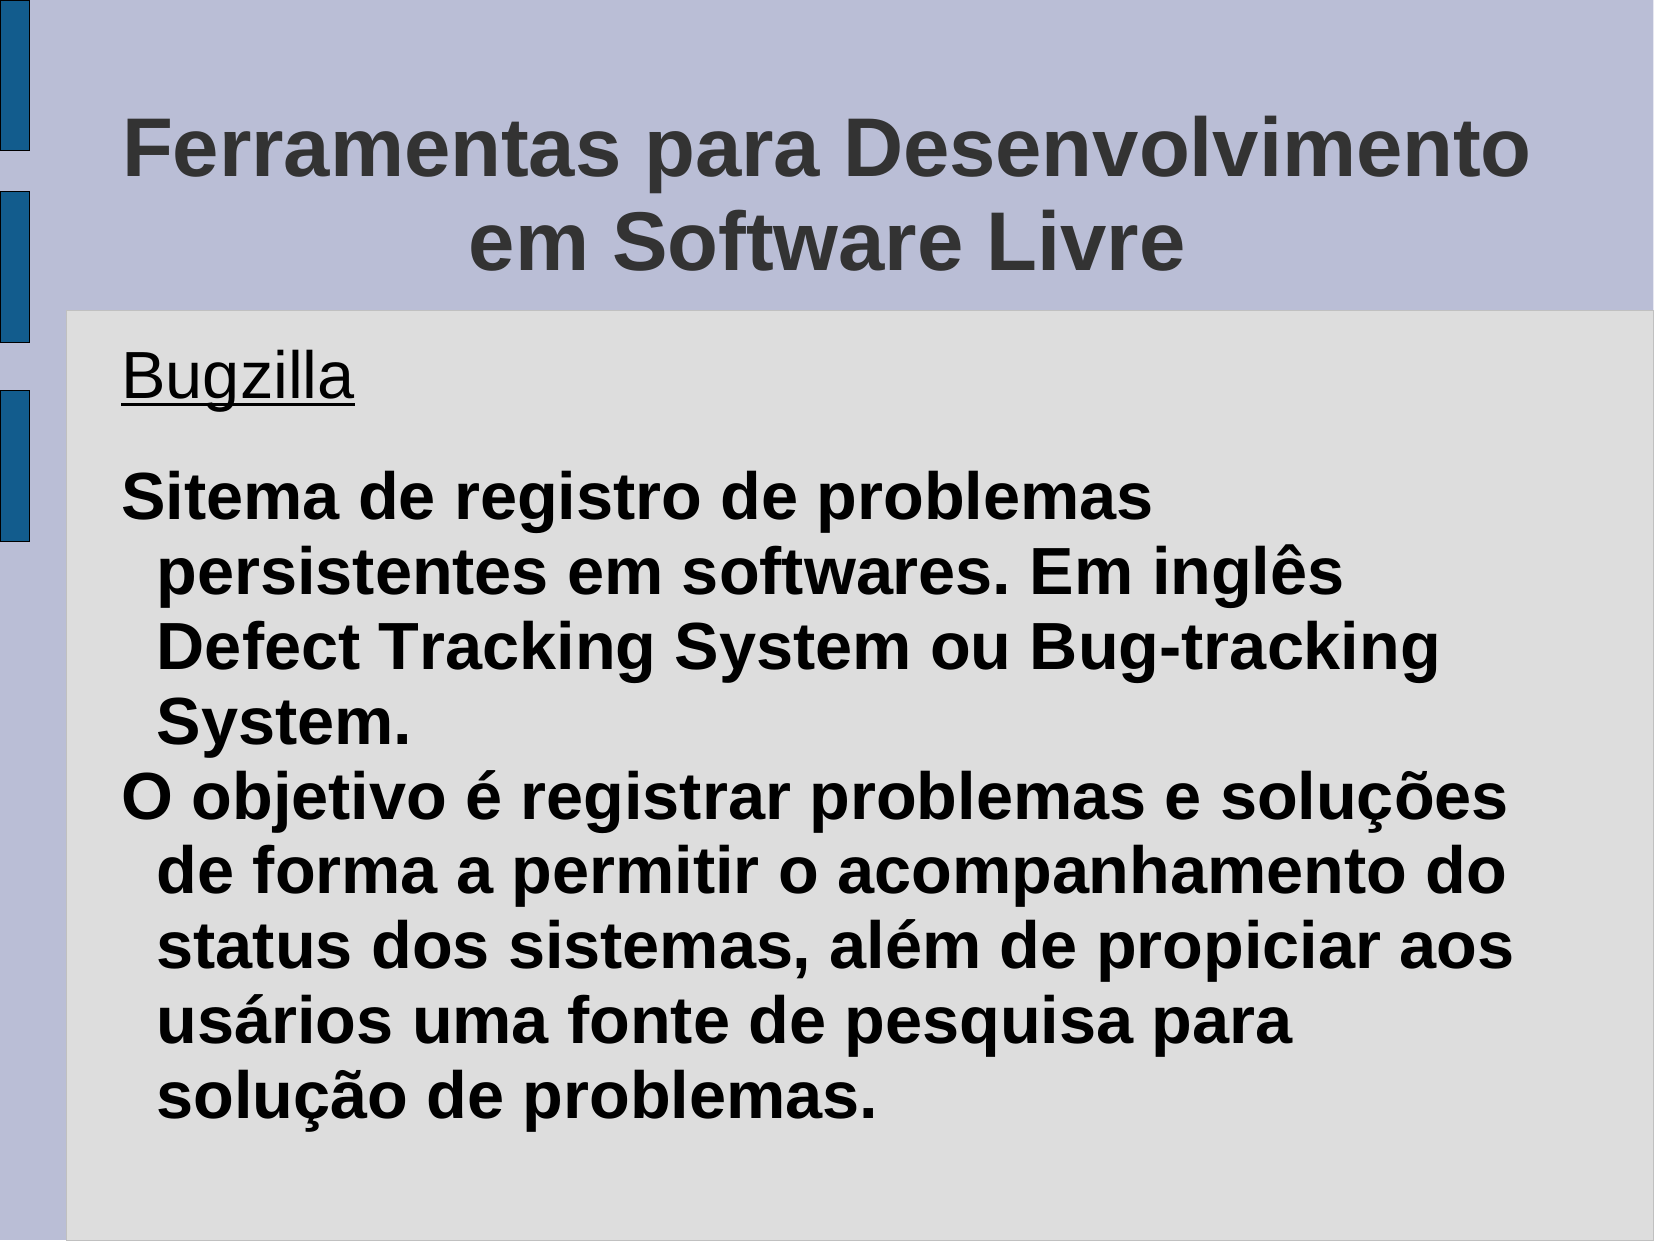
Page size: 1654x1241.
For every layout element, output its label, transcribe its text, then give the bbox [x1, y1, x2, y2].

title Ferramentas para Desenvolvimento em Software Livre [121, 91, 1534, 263]
subtitle Bugzilla Sitema de registro de problemas persistentes em softwares. Em inglês Defect Tracking System ou Bug-tracking System. O objetivo é registrar problemas e soluções de forma a permitir o acompanhamento do status dos sistemas, além de propiciar aos usários uma fonte de pesquisa para solução de problemas. [121, 263, 1534, 1208]
